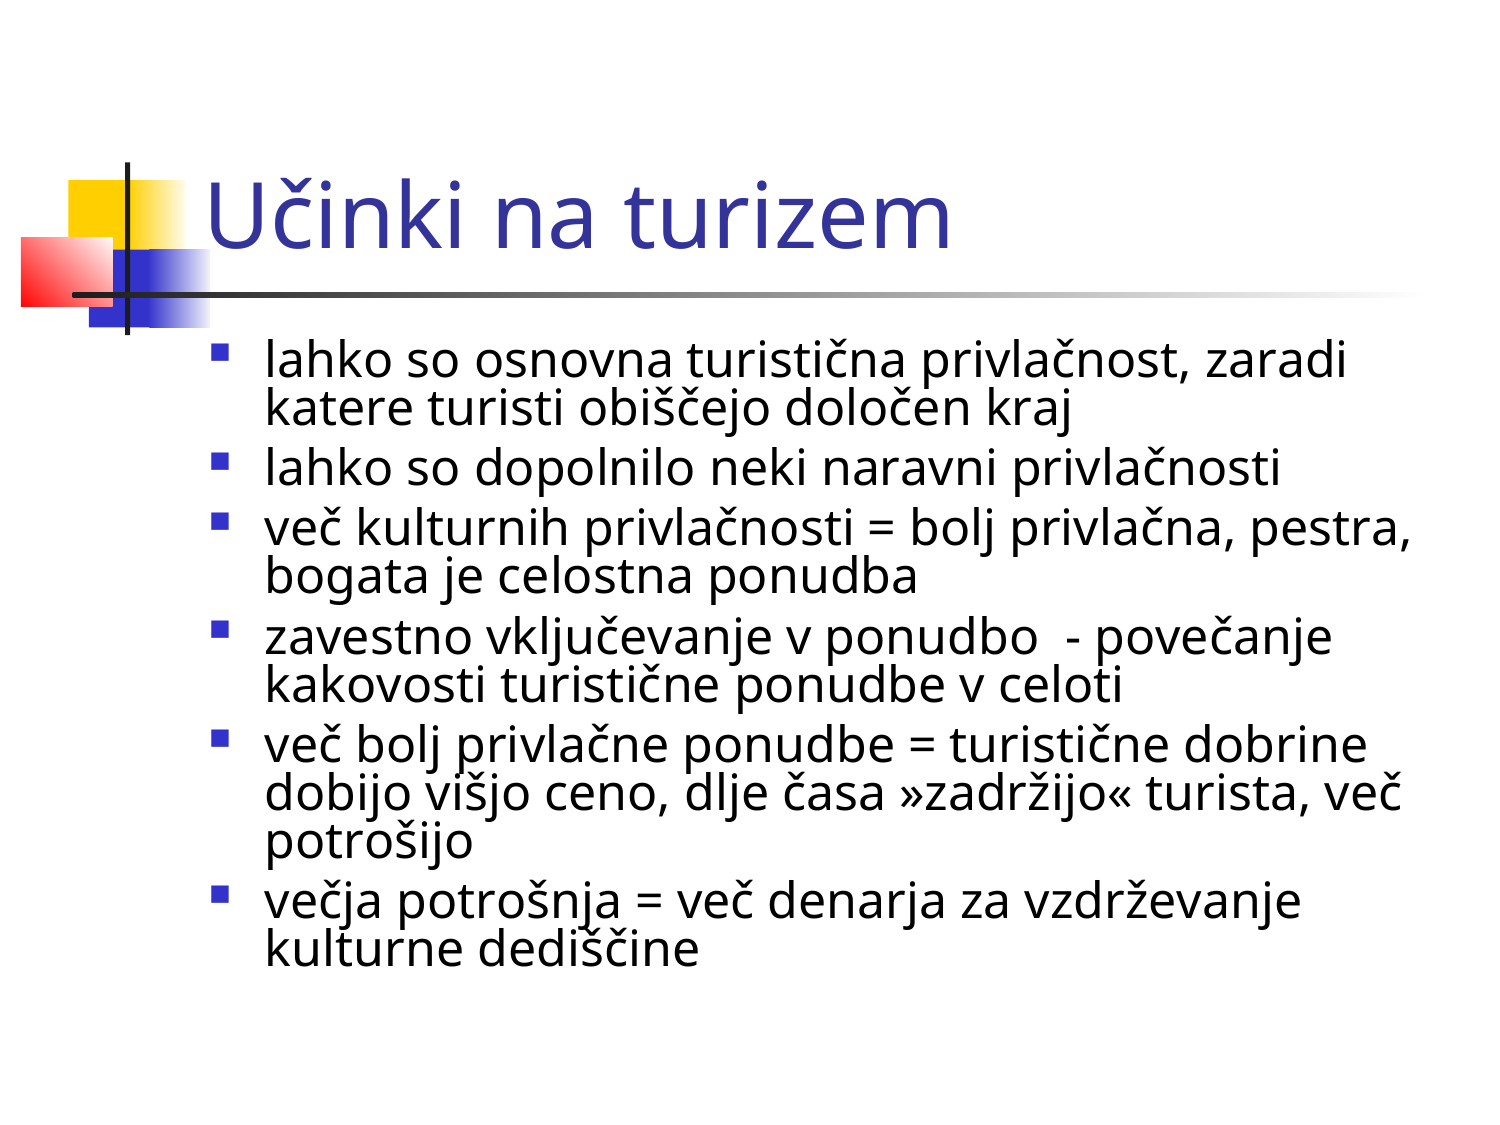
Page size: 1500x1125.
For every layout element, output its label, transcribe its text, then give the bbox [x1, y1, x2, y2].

list lahko so osnovna turistična privlačnost, zaradi katere turisti obiščejo določen kraj lahko so dopolnilo neki naravni privlačnosti več kulturnih privlačnosti = bolj privlačna, pestra, bogata je celostna ponudba zavestno vključevanje v ponudbo - povečanje kakovosti turistične ponudbe v celoti več bolj privlačne ponudbe = turistične dobrine dobijo višjo ceno, dlje časa »zadržijo« turista, več potrošijo večja potrošnja = več denarja za vzdrževanje kulturne dediščine [193, 331, 1469, 1007]
title Učinki na turizem [188, 35, 1468, 276]
